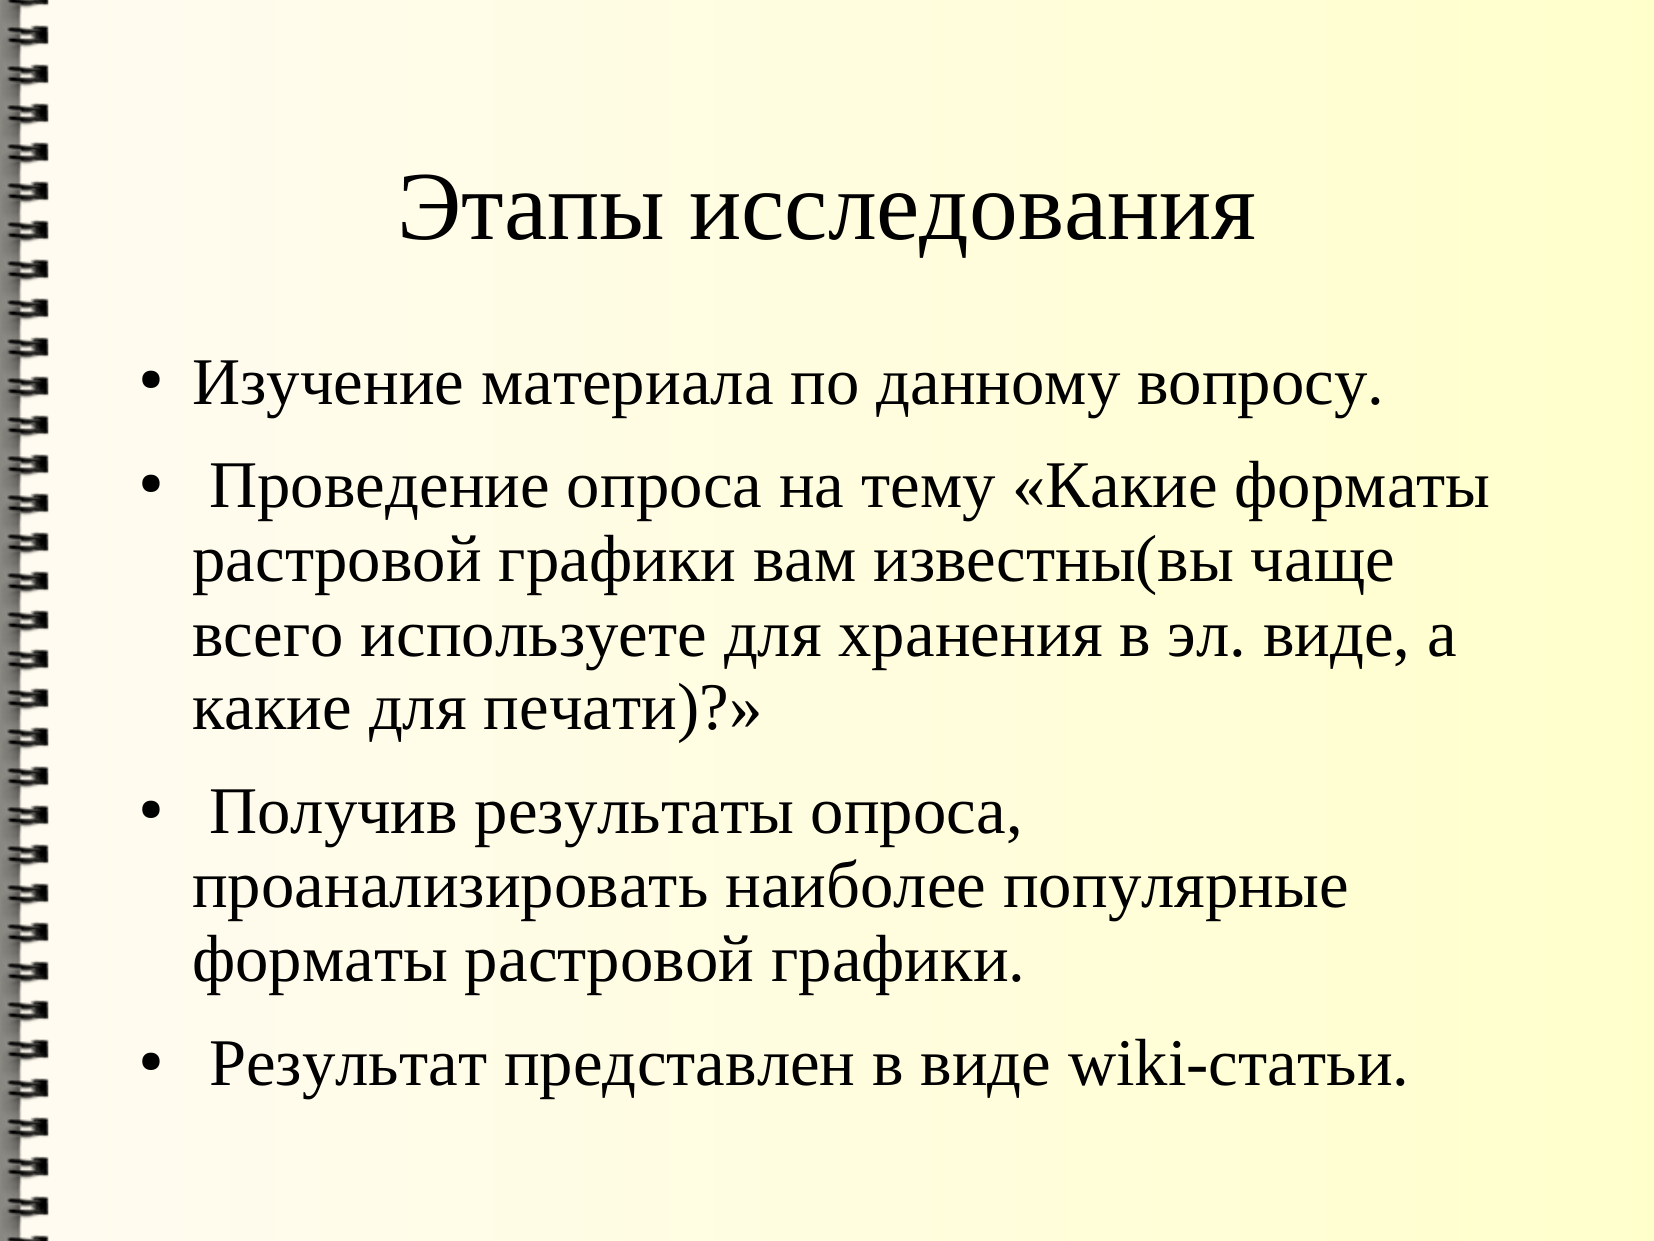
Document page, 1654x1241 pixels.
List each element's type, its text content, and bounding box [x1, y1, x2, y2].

title Этапы исследования [121, 102, 1534, 310]
list Изучение материала по данному вопросу. Проведение опроса на тему «Какие форматы растровой графики вам известны(вы чаще всего используете для хранения в эл. виде, а какие для печати)?» Получив результаты опроса, проанализировать наиболее популярные форматы растровой графики. Результат представлен в виде wiki-статьи. [121, 344, 1534, 1127]
picture [0, 0, 1654, 1241]
